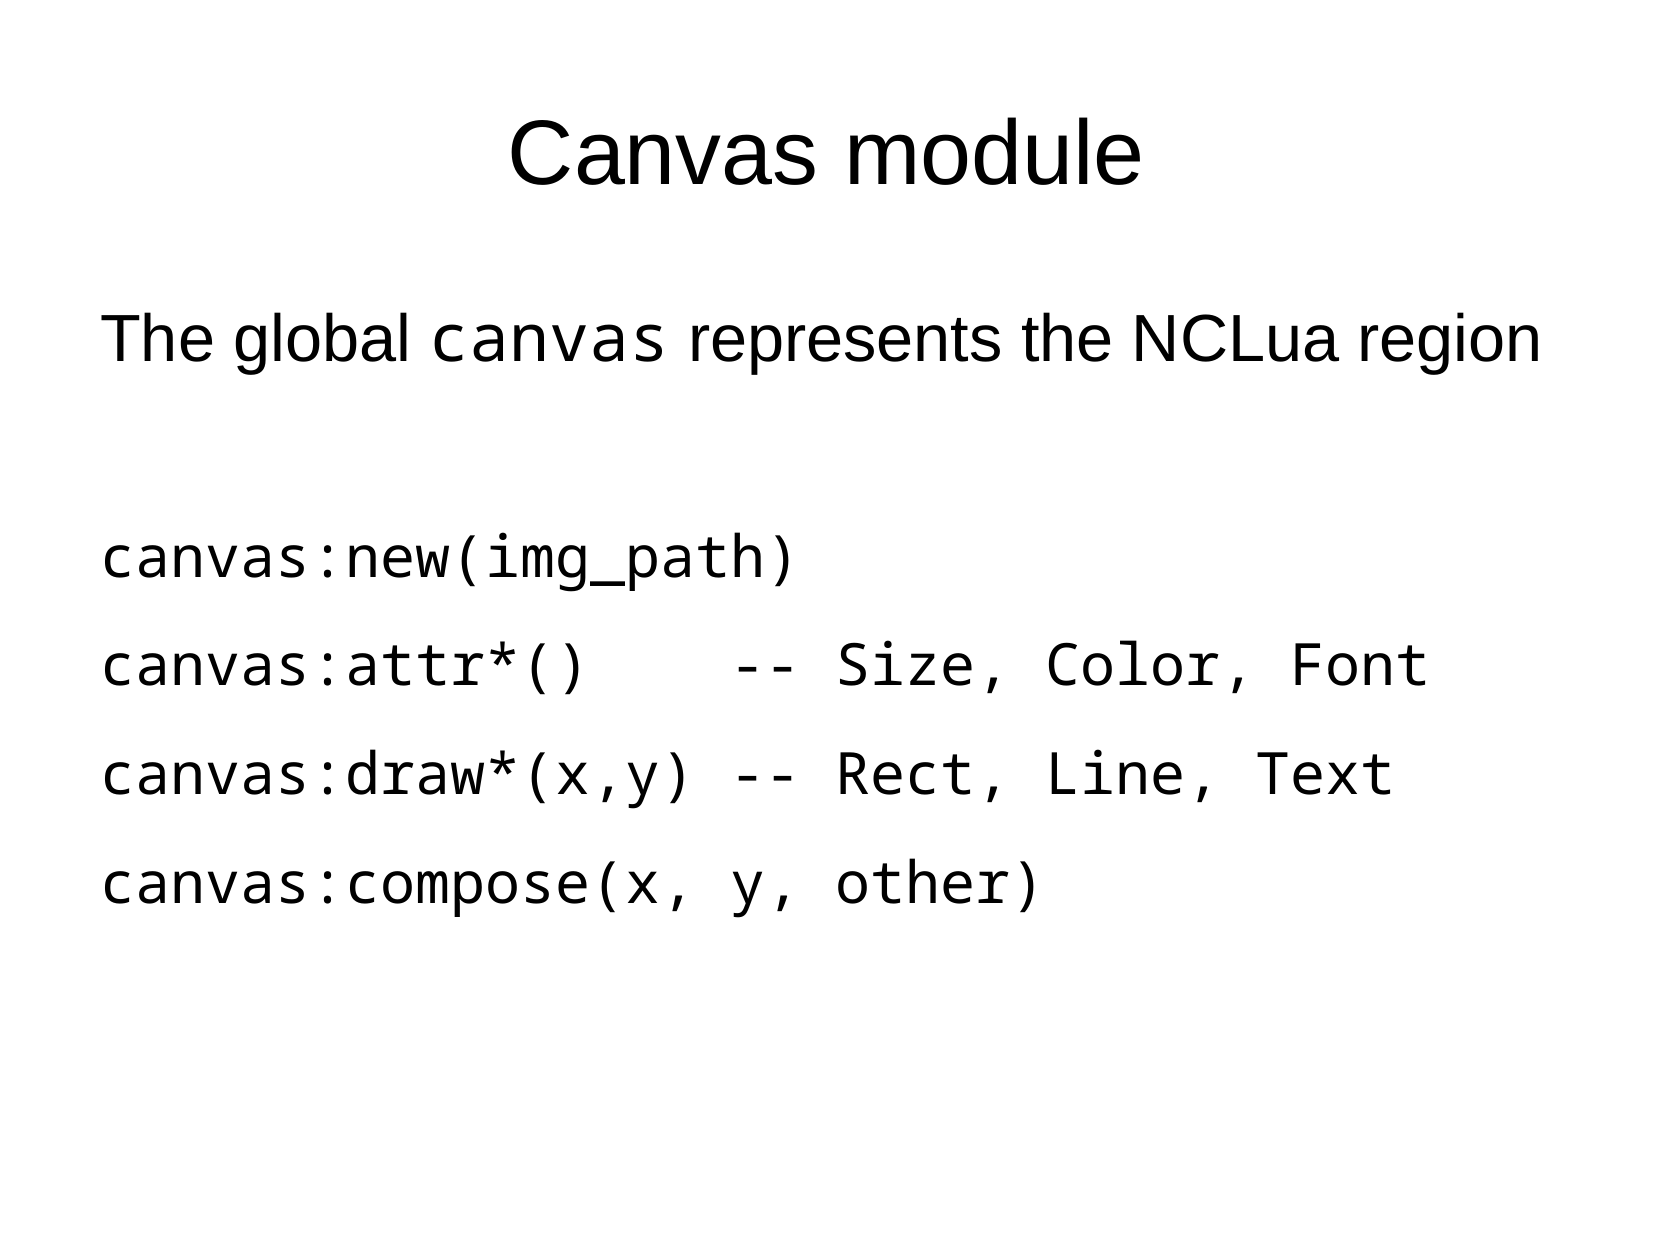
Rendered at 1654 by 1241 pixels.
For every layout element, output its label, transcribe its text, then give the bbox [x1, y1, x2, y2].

list The global canvas represents the NCLua region canvas:new(img_path) canvas:attr*() -- Size, Color, Font canvas:draw*(x,y) -- Rect, Line, Text canvas:compose(x, y, other) [82, 290, 1571, 1094]
title Canvas module [82, 49, 1571, 257]
